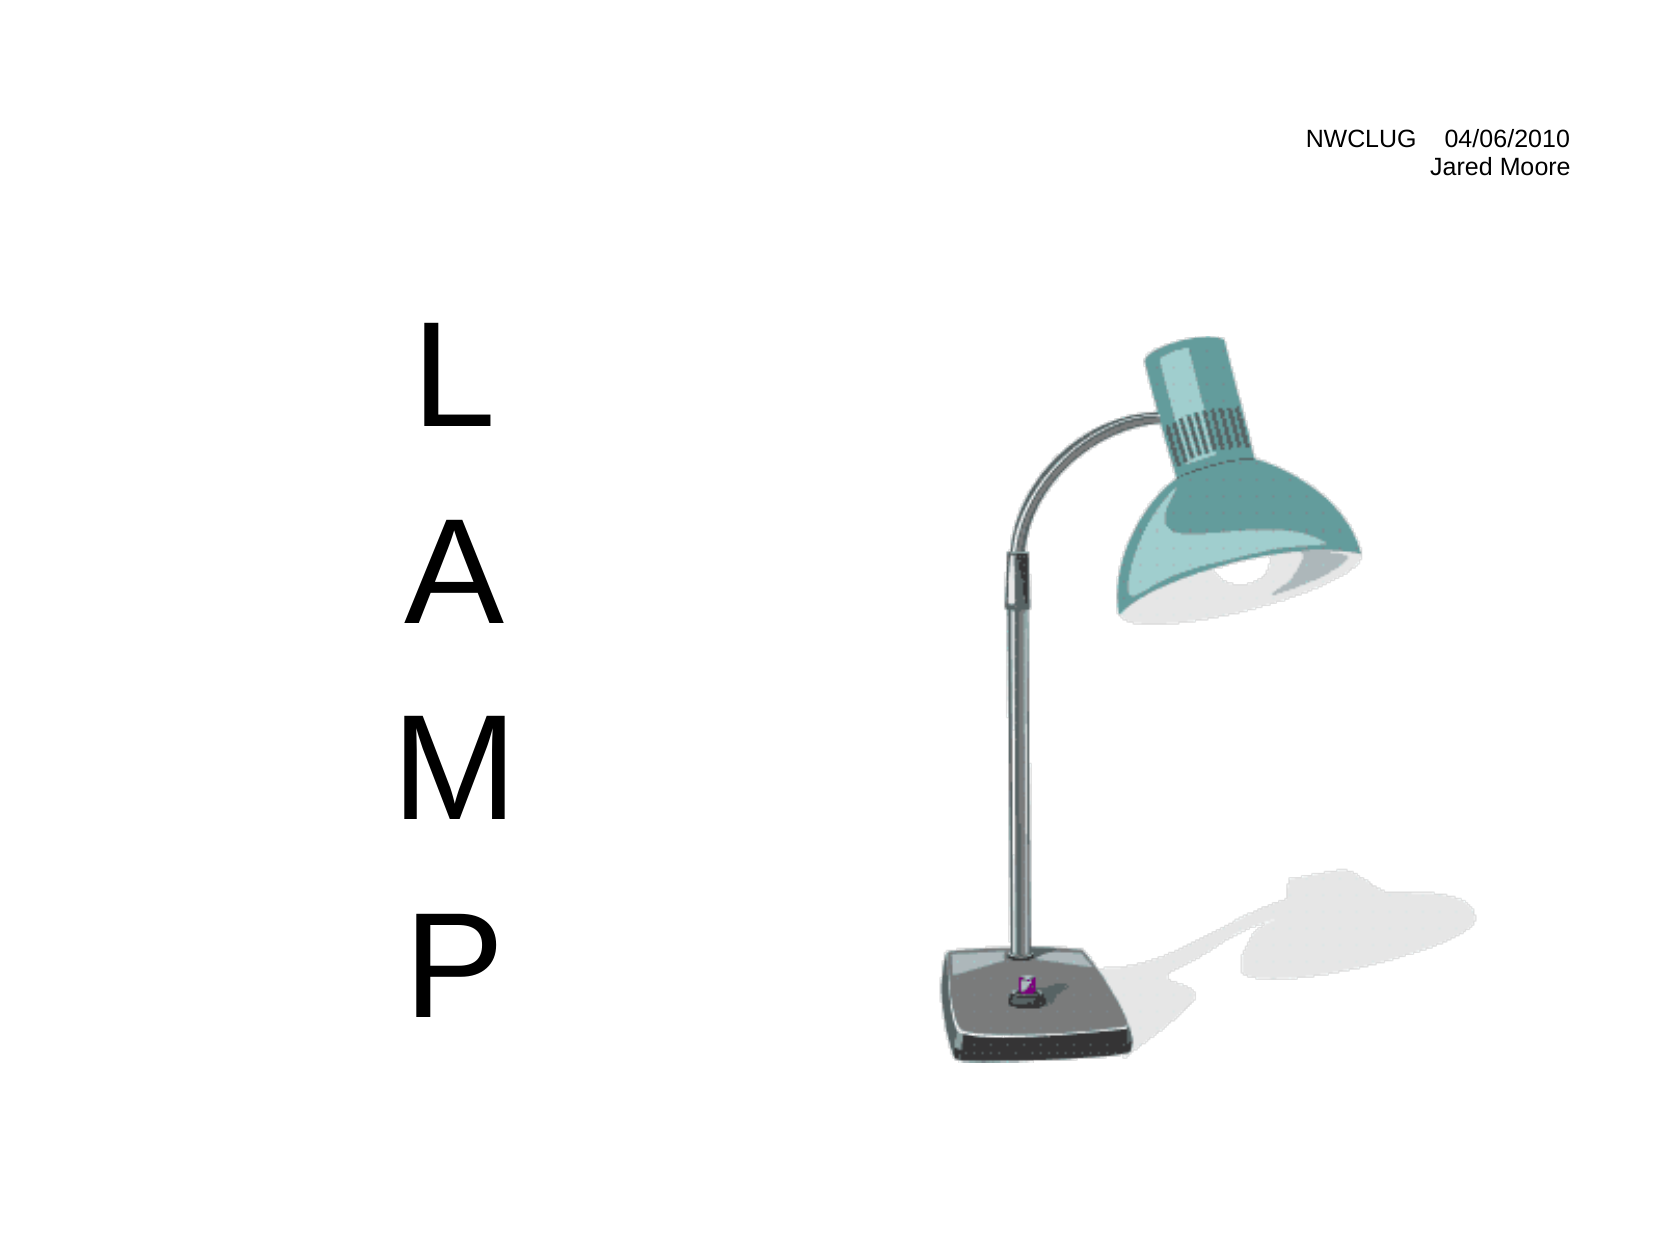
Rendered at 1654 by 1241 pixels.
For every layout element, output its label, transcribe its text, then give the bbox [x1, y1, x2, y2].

list L A M P [82, 290, 809, 1109]
picture [845, 336, 1572, 1063]
title NWCLUG 04/06/2010 Jared Moore [82, 49, 1571, 257]
